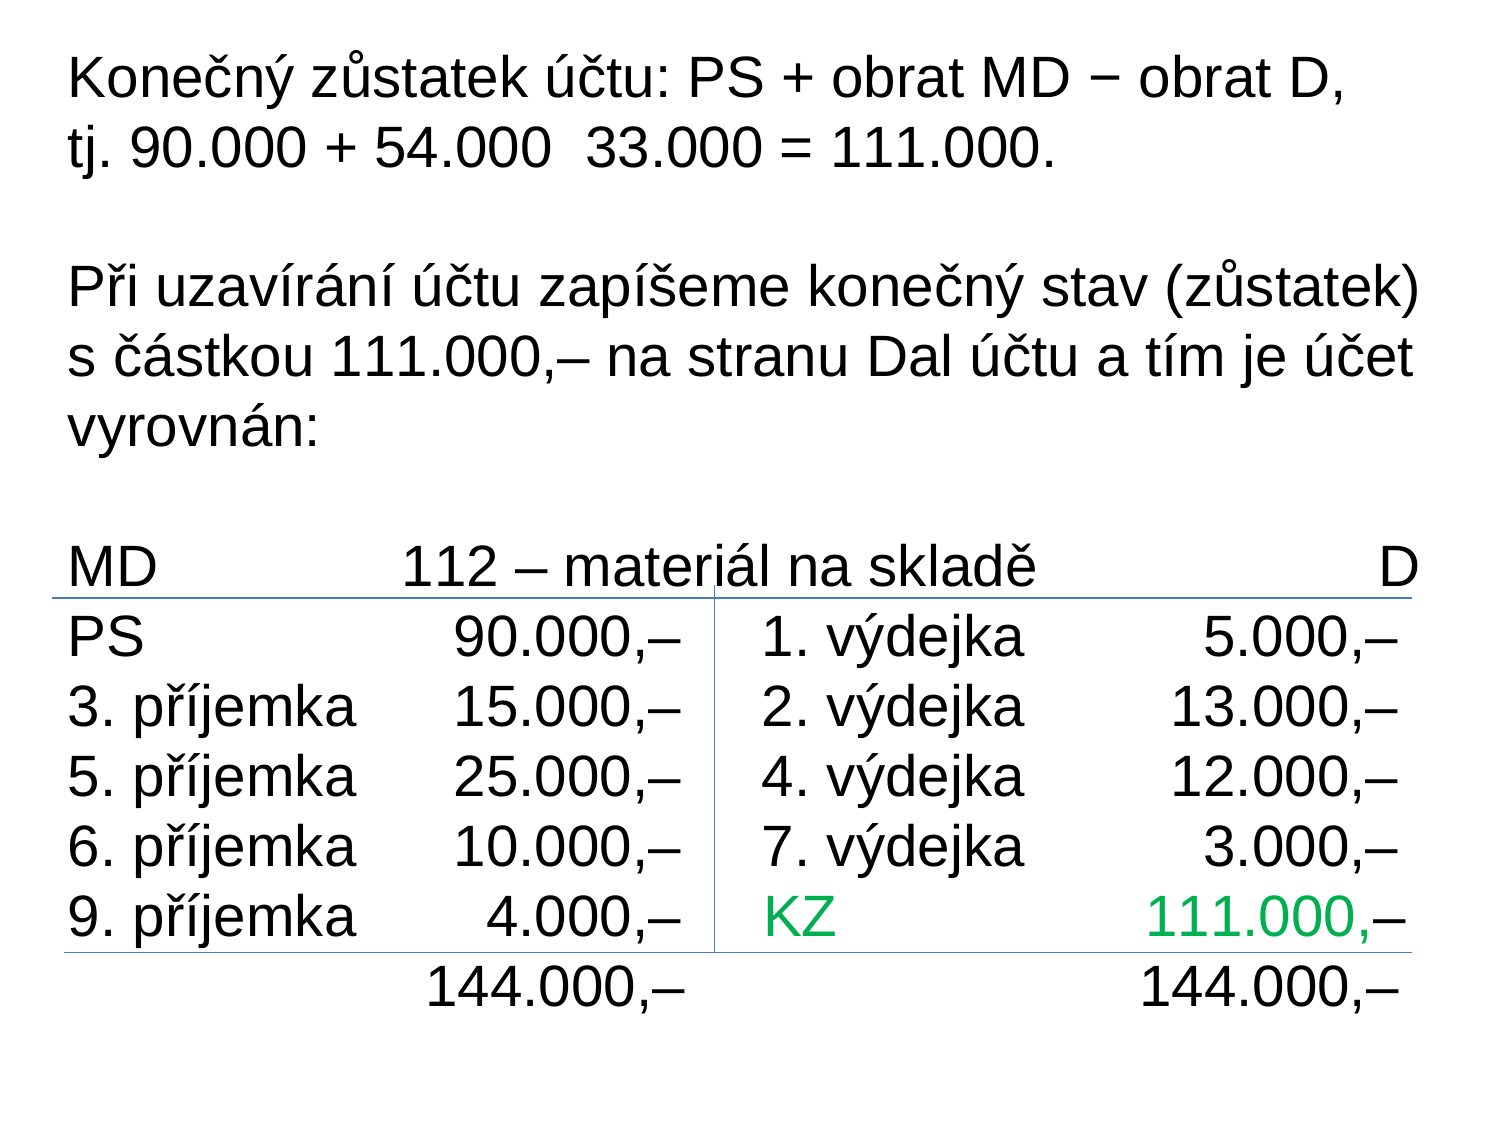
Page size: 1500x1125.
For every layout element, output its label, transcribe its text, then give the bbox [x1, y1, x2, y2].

text_box Konečný zůstatek účtu: PS + obrat MD − obrat D, tj. 90.000 + 54.000 33.000 = 111.000. Při uzavírání účtu zapíšeme konečný stav (zůstatek) s částkou 111.000,– na stranu Dal účtu a tím je účet vyrovnán: MD 112 – materiál na skladě D PS 90.000,– 1. výdejka 5.000,– 3. příjemka 15.000,– 2. výdejka 13.000,– 5. příjemka 25.000,– 4. výdejka 12.000,– 6. příjemka 10.000,– 7. výdejka 3.000,– 9. příjemka 4.000,– KZ 111.000,– 144.000,– 144.000,– [53, 31, 1447, 1097]
